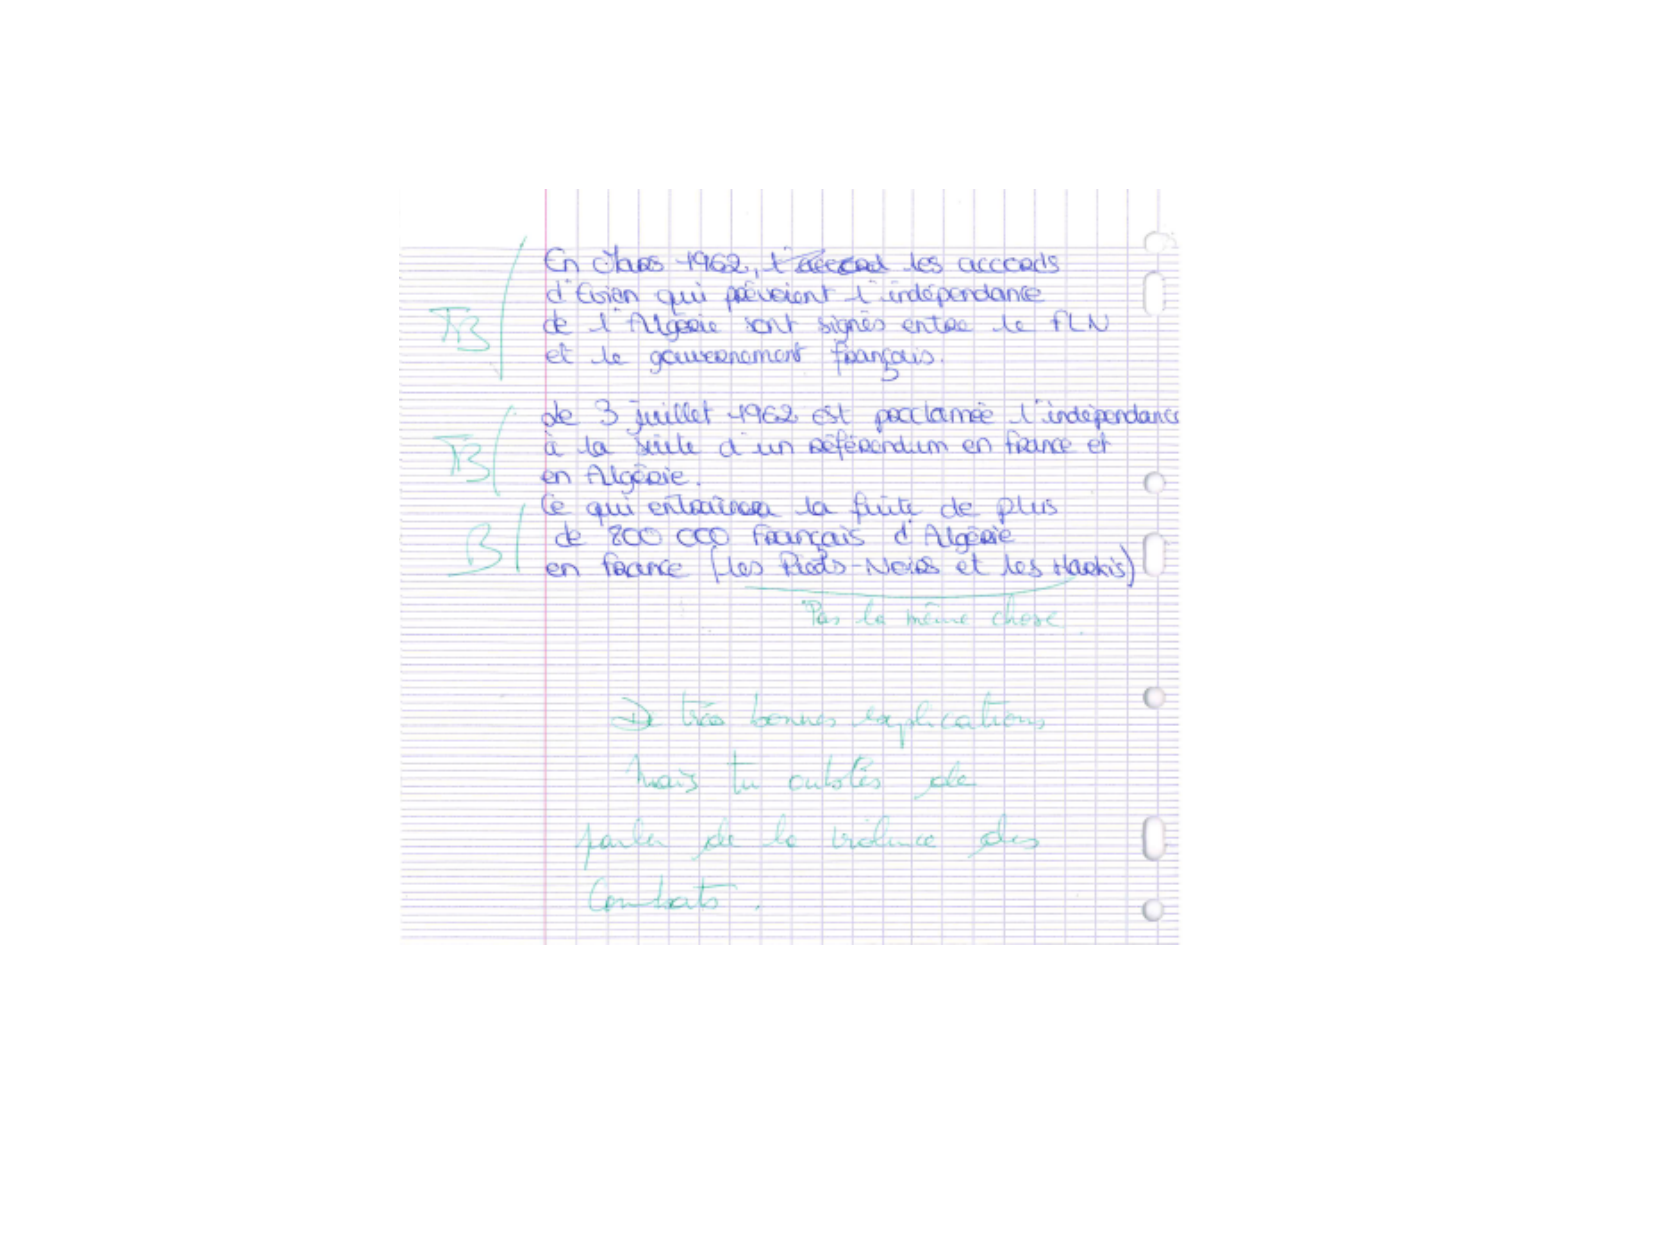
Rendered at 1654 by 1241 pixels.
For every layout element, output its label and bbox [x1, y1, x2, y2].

picture [399, 189, 1186, 945]
